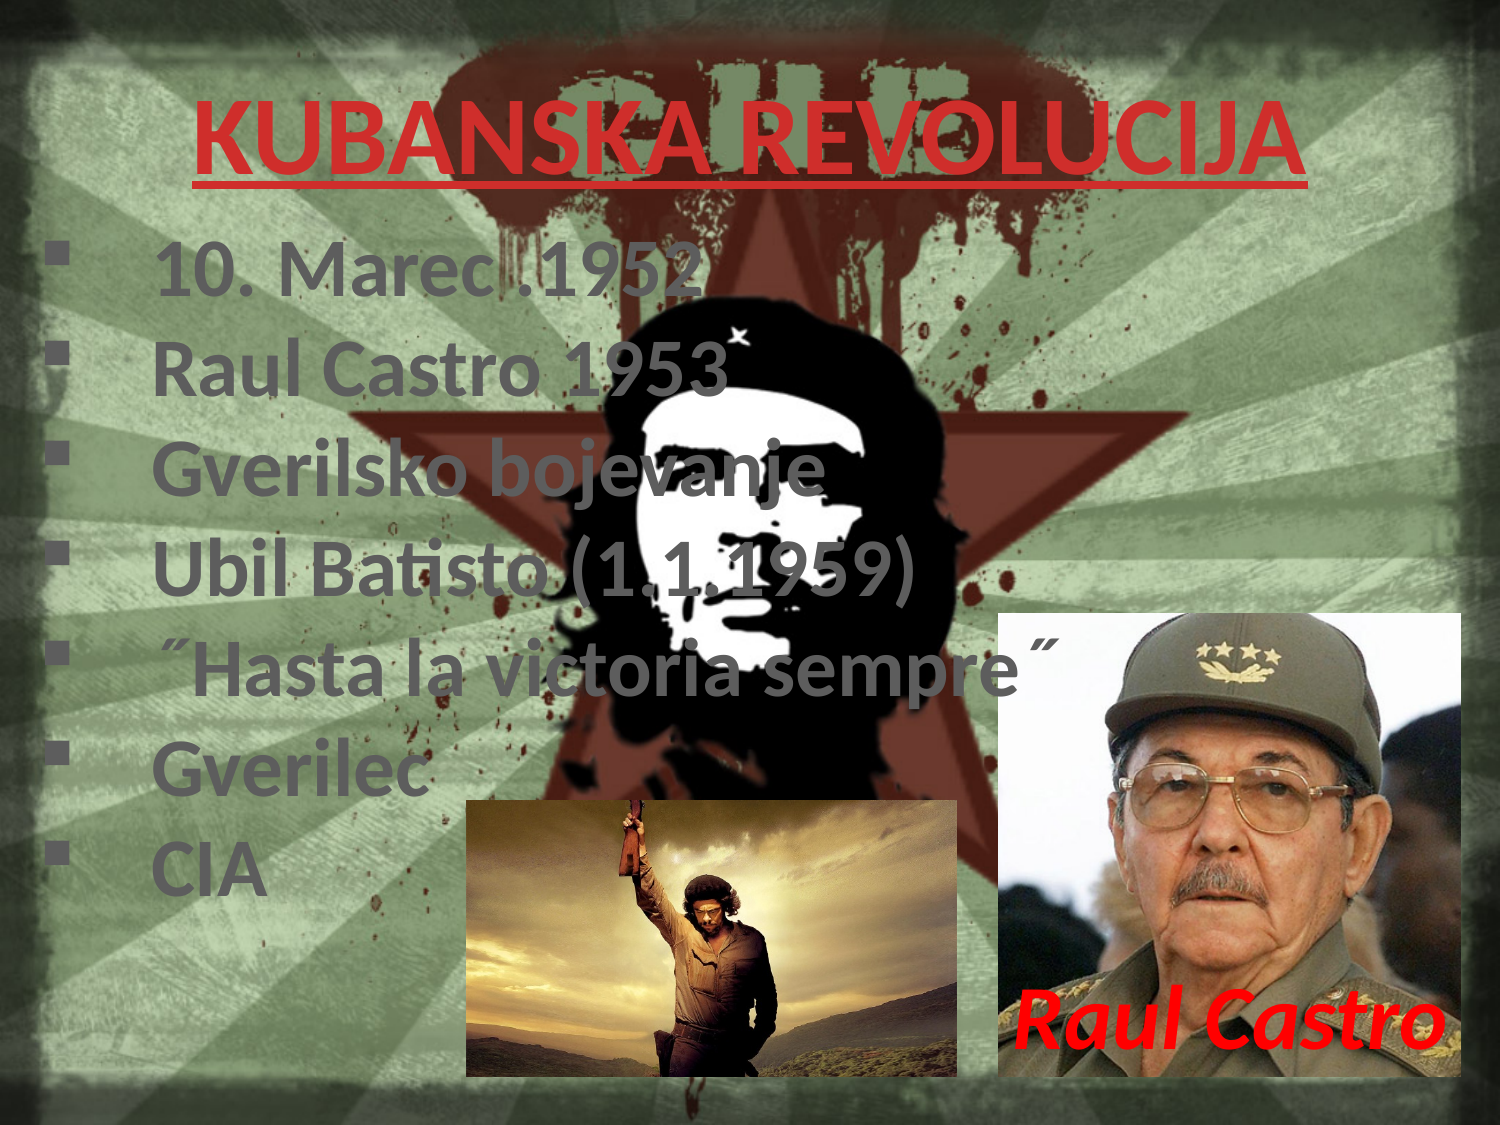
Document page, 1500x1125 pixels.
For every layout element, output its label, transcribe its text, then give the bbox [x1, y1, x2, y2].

picture [0, 0, 1500, 1125]
text_box 10. Marec .1952 Raul Castro 1953 Gverilsko bojevanje Ubil Batisto (1.1.1959) ˝Hasta la victoria sempre˝ Gverilec CIA [23, 205, 1077, 1021]
text_box Raul Castro [998, 950, 1464, 1076]
text_box KUBANSKA REVOLUCIJA [177, 54, 1323, 205]
